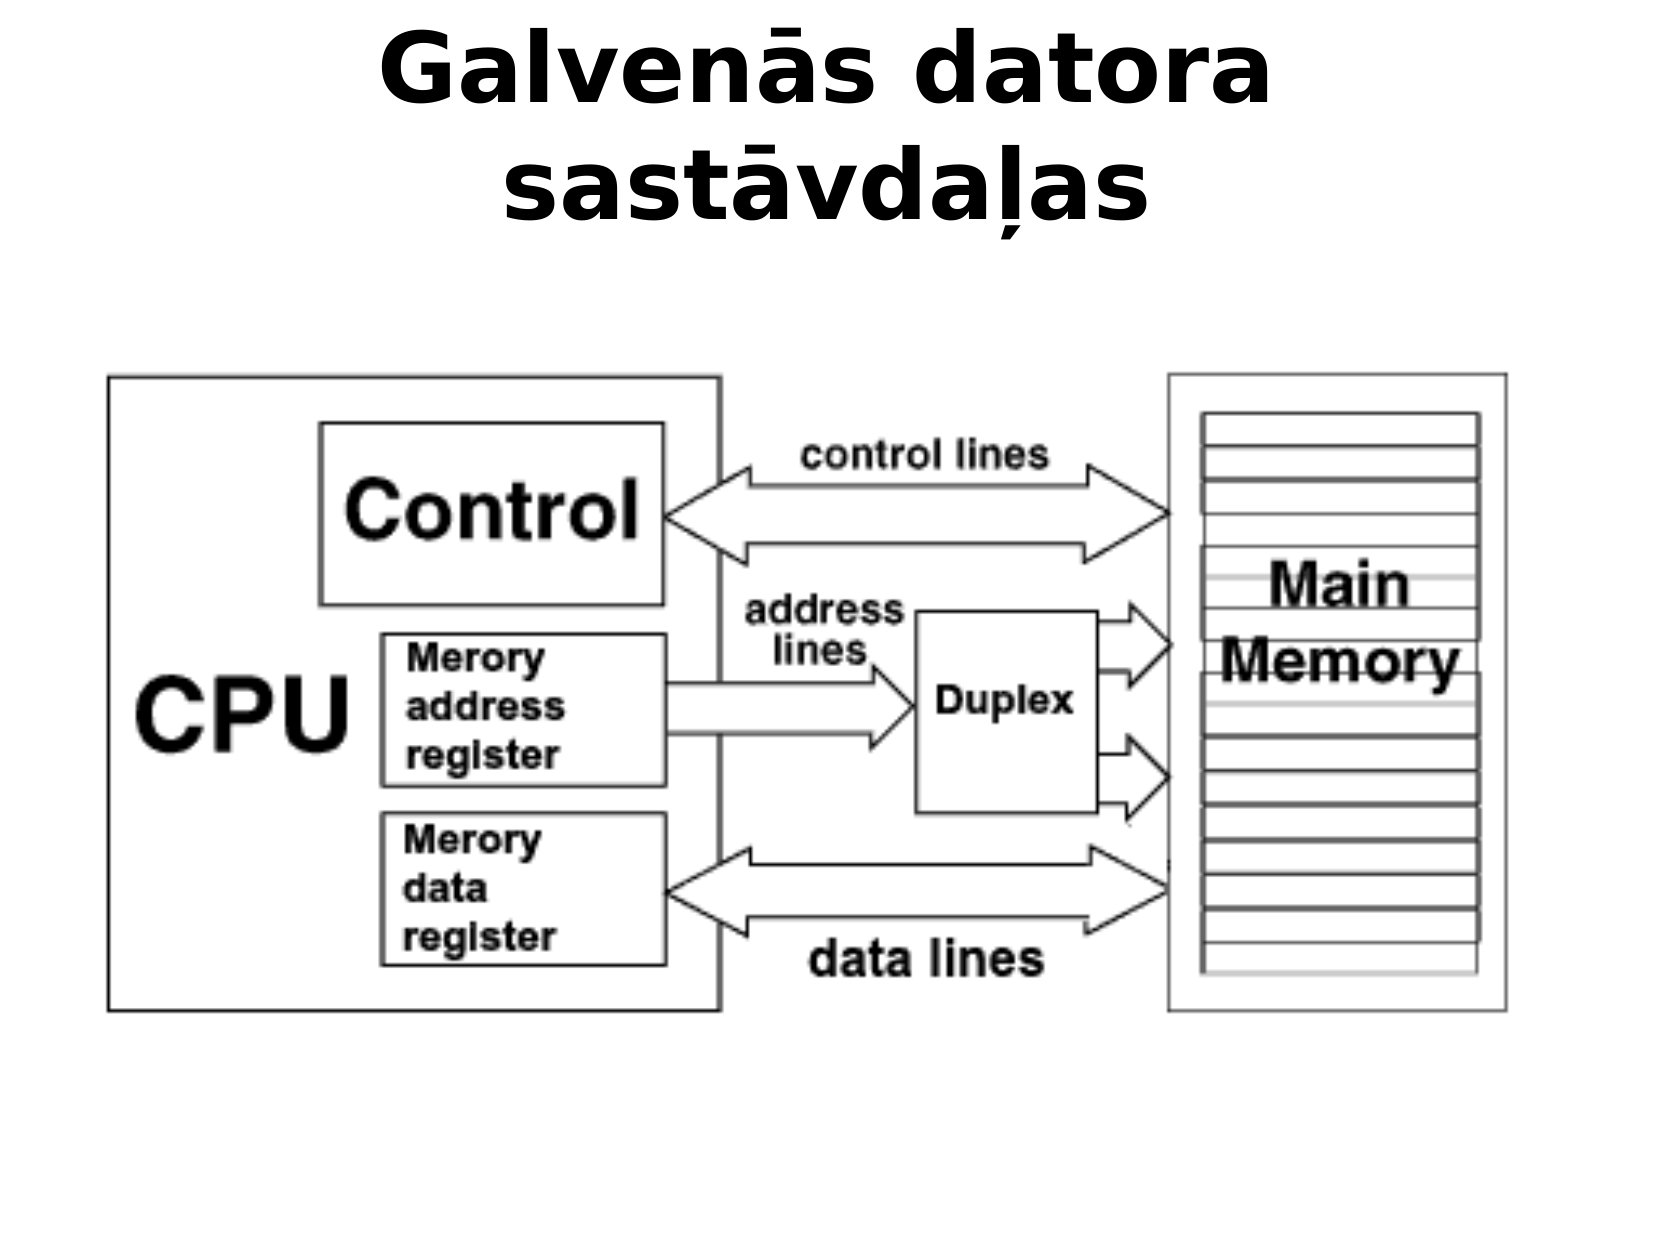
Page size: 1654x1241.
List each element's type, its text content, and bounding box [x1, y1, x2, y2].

picture [82, 364, 1538, 1046]
title Galvenās datora sastāvdaļas [82, 49, 1571, 196]
